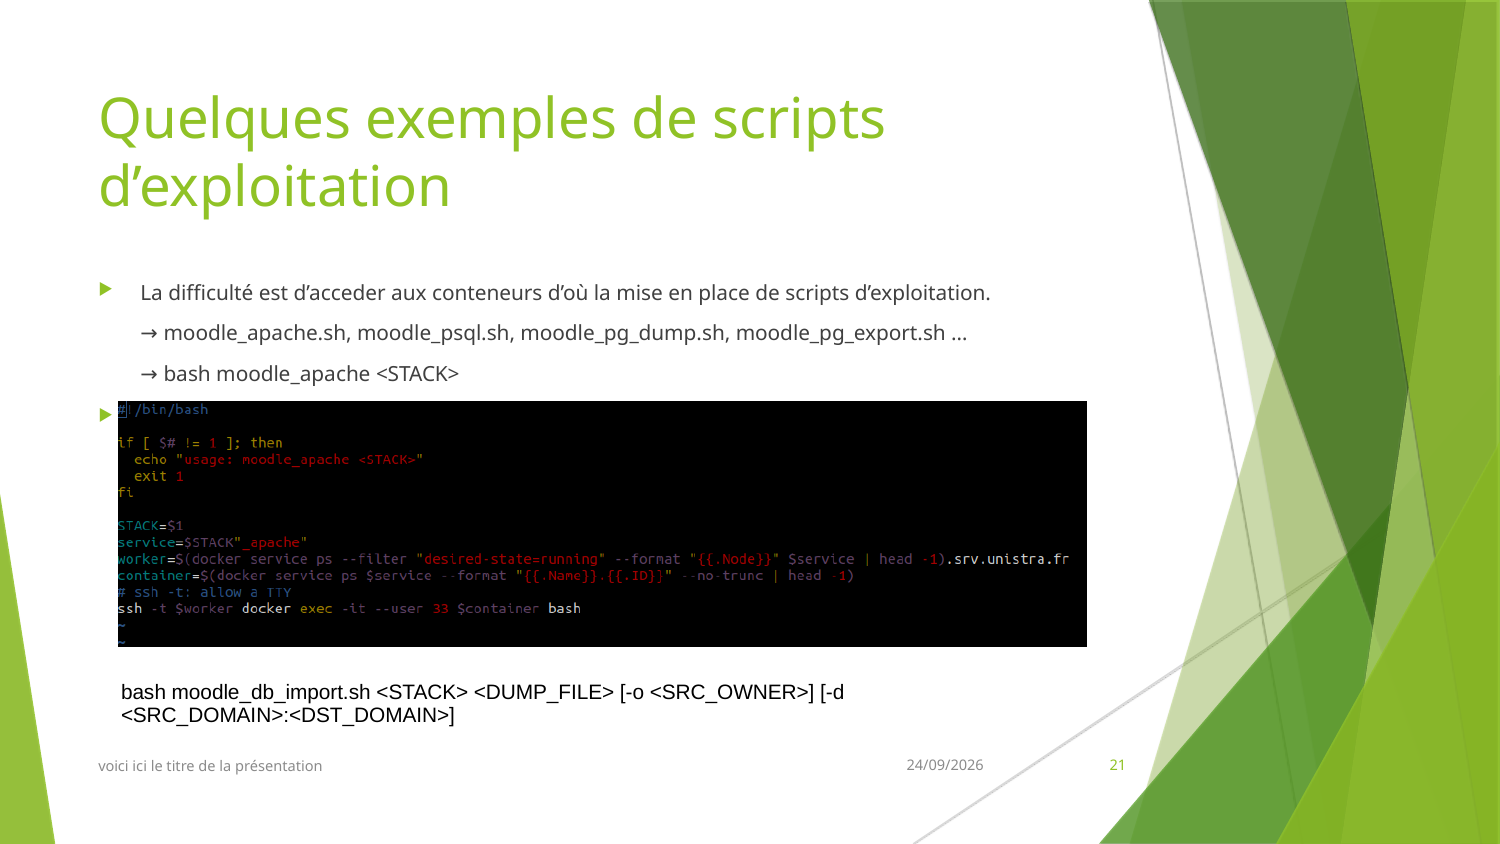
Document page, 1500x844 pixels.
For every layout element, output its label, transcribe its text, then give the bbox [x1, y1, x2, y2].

text_box bash moodle_db_import.sh <STACK> <DUMP_FILE> [-o <SRC_OWNER>] [-d <SRC_DOMAIN>:<DST_DOMAIN>] [106, 673, 960, 735]
title Quelques exemples de scripts d’exploitation [83, 75, 1141, 238]
list La difficulté est d’acceder aux conteneurs d’où la mise en place de scripts d’exploitation. → moodle_apache.sh, moodle_psql.sh, moodle_pg_dump.sh, moodle_pg_export.sh … → bash moodle_apache <STACK> --> [83, 271, 1141, 750]
picture [118, 401, 1087, 647]
footer voici ici le titre de la présentation [83, 743, 859, 789]
slide_number 07/07/2022 [886, 743, 999, 789]
slide_number 9 [1056, 743, 1141, 789]
